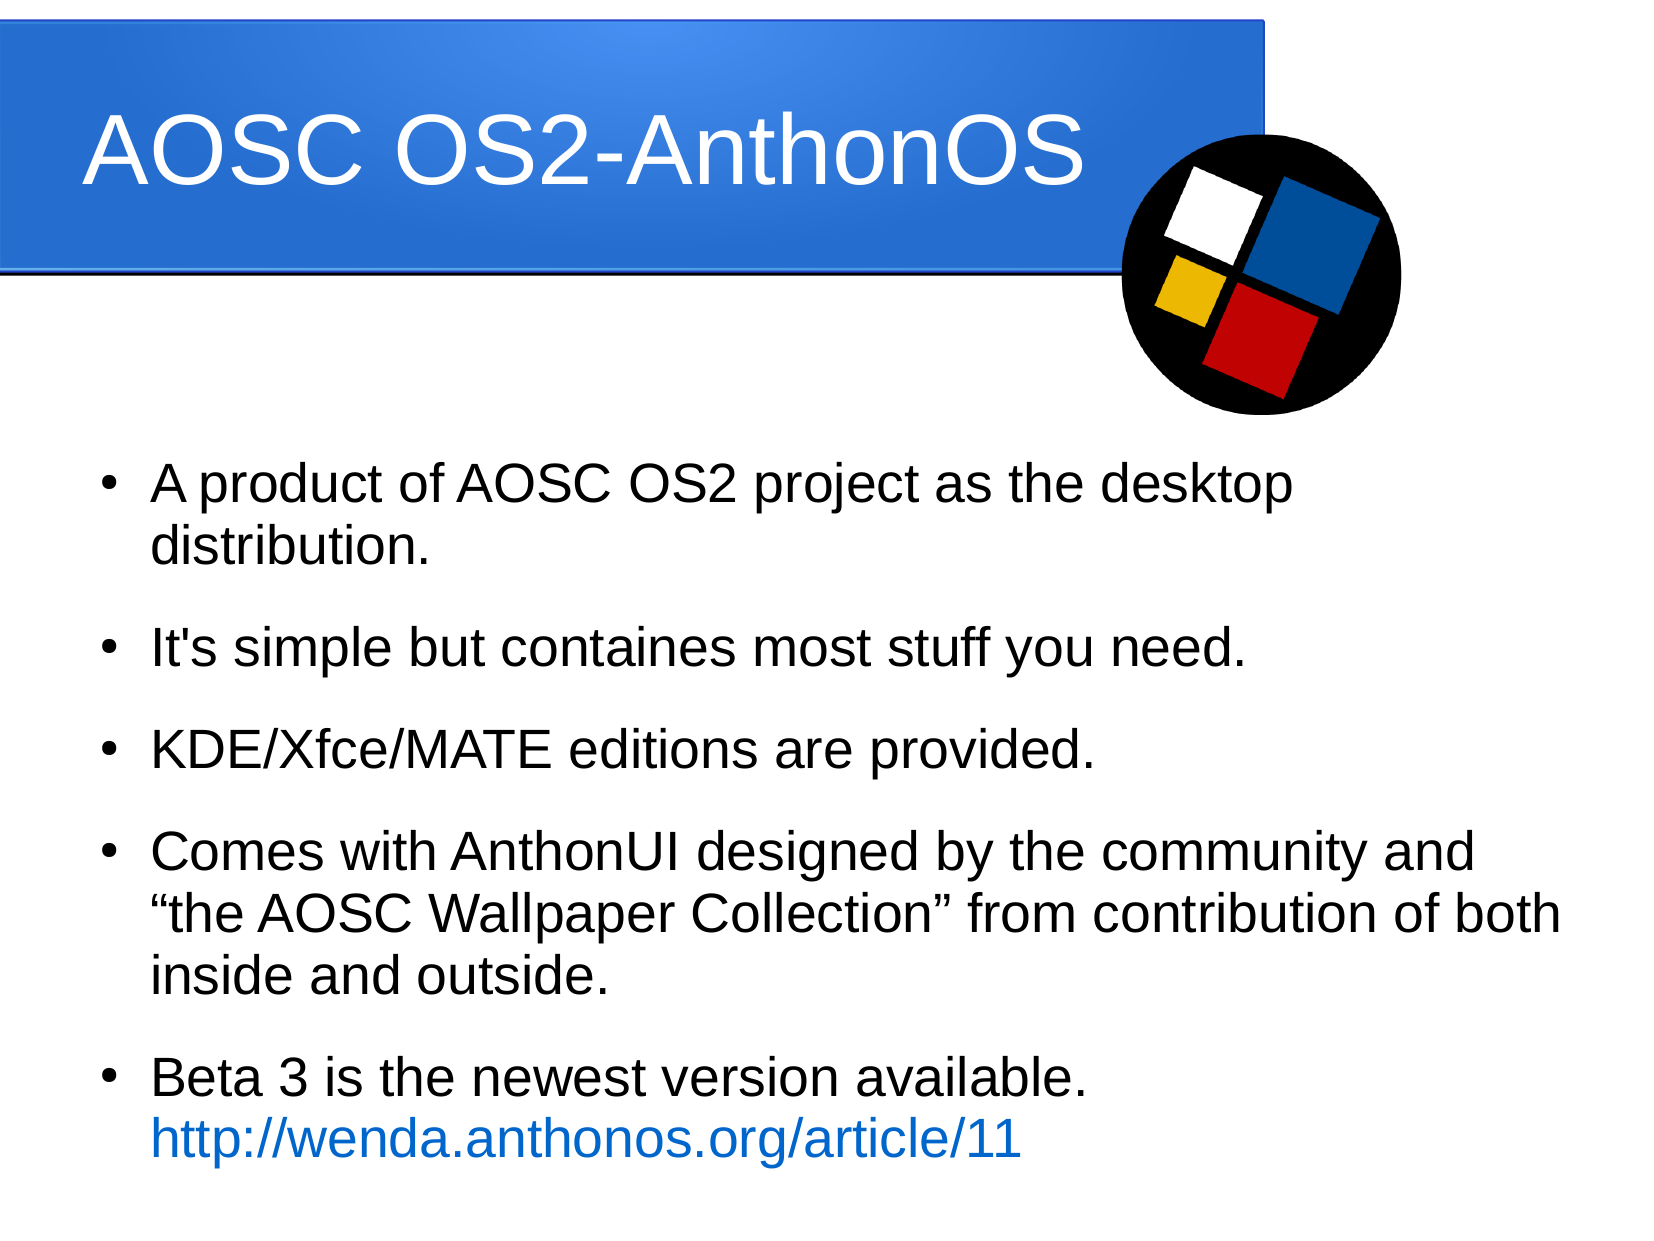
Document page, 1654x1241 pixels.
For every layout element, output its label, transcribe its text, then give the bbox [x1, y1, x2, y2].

title AOSC OS2-AnthonOS [82, 47, 1235, 252]
picture [1116, 129, 1406, 420]
list A product of AOSC OS2 project as the desktop distribution. It's simple but containes most stuff you need. KDE/Xfce/MATE editions are provided. Comes with AnthonUI designed by the community and “the AOSC Wallpaper Collection” from contribution of both inside and outside. Beta 3 is the newest version available. http://wenda.anthonos.org/article/11 [82, 452, 1571, 1172]
